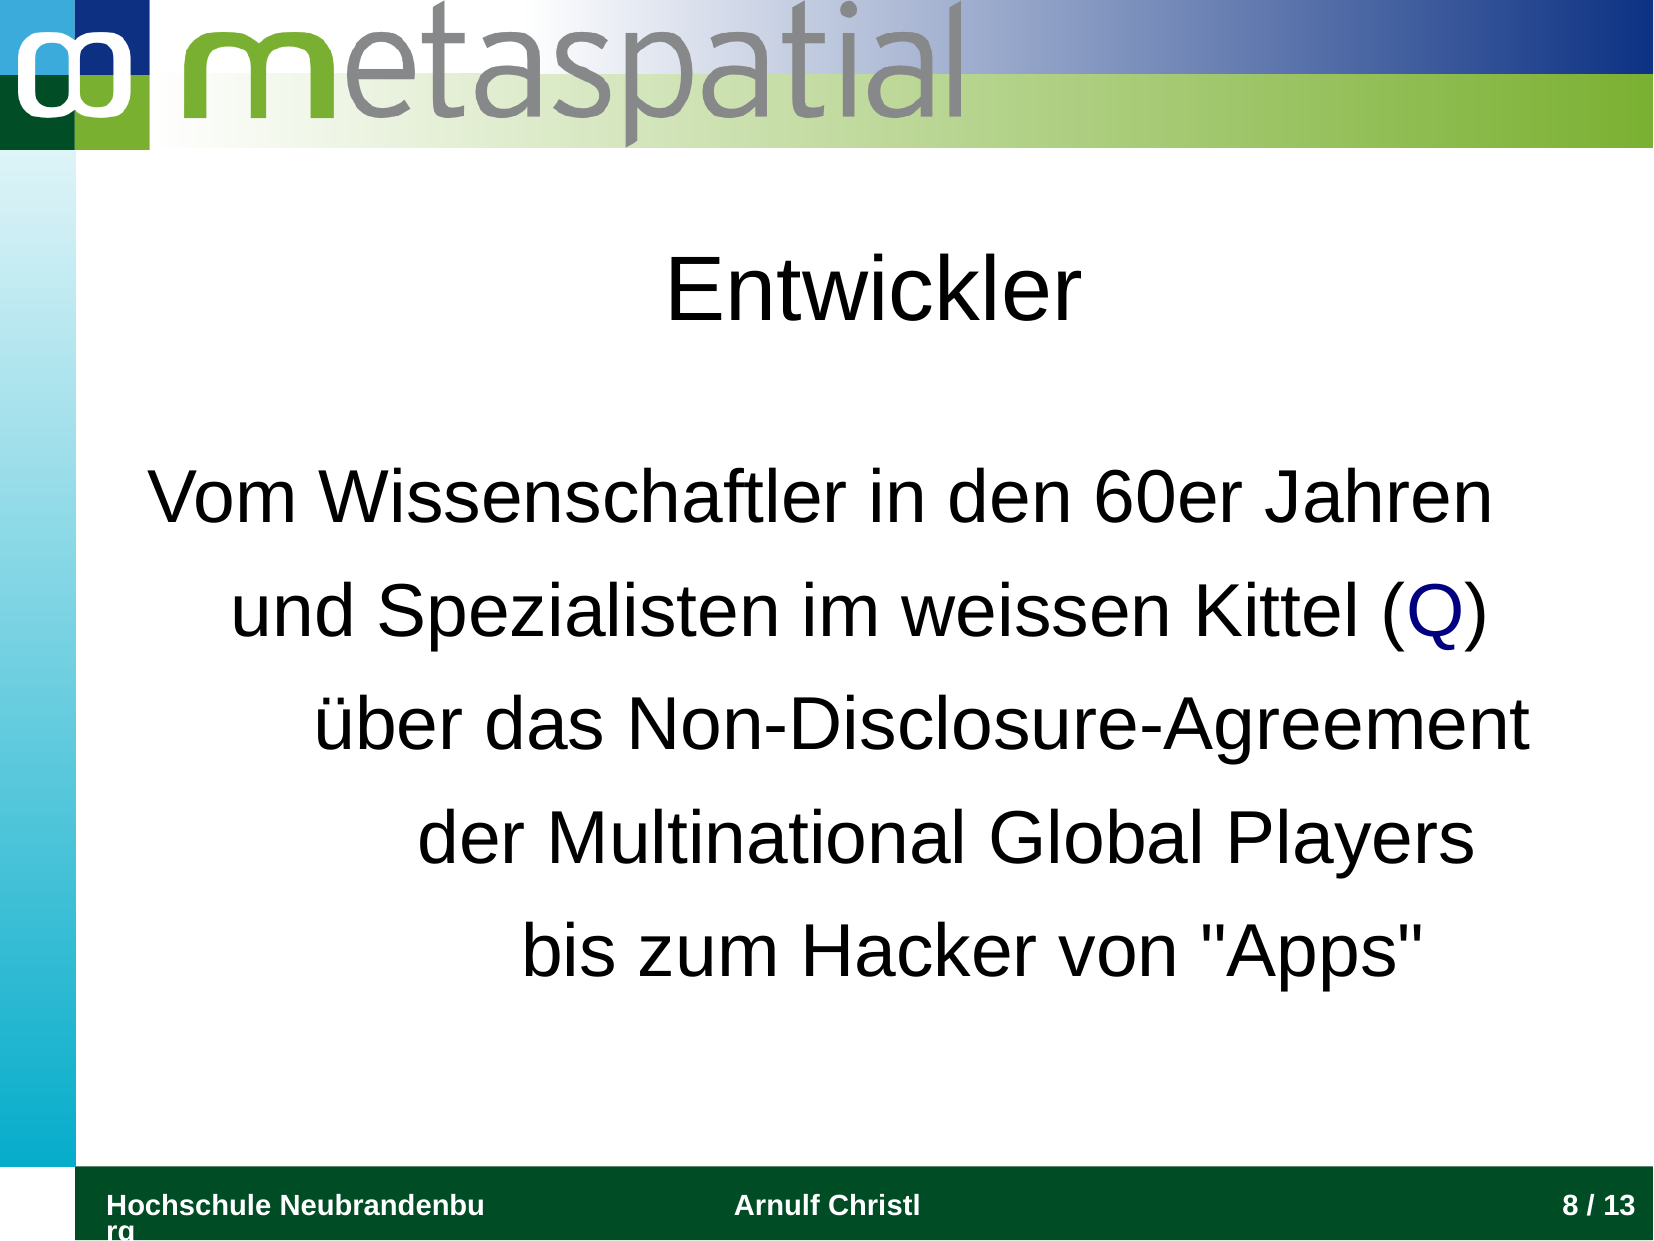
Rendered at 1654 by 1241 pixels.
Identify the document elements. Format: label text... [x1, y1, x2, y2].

title Entwickler [177, 185, 1571, 393]
list Vom Wissenschaftler in den 60er Jahren und Spezialisten im weissen Kittel (Q) über das Non-Disclosure-Agreement der Multinational Global Players bis zum Hacker von "Apps" [147, 454, 1601, 1052]
picture [0, 0, 961, 150]
